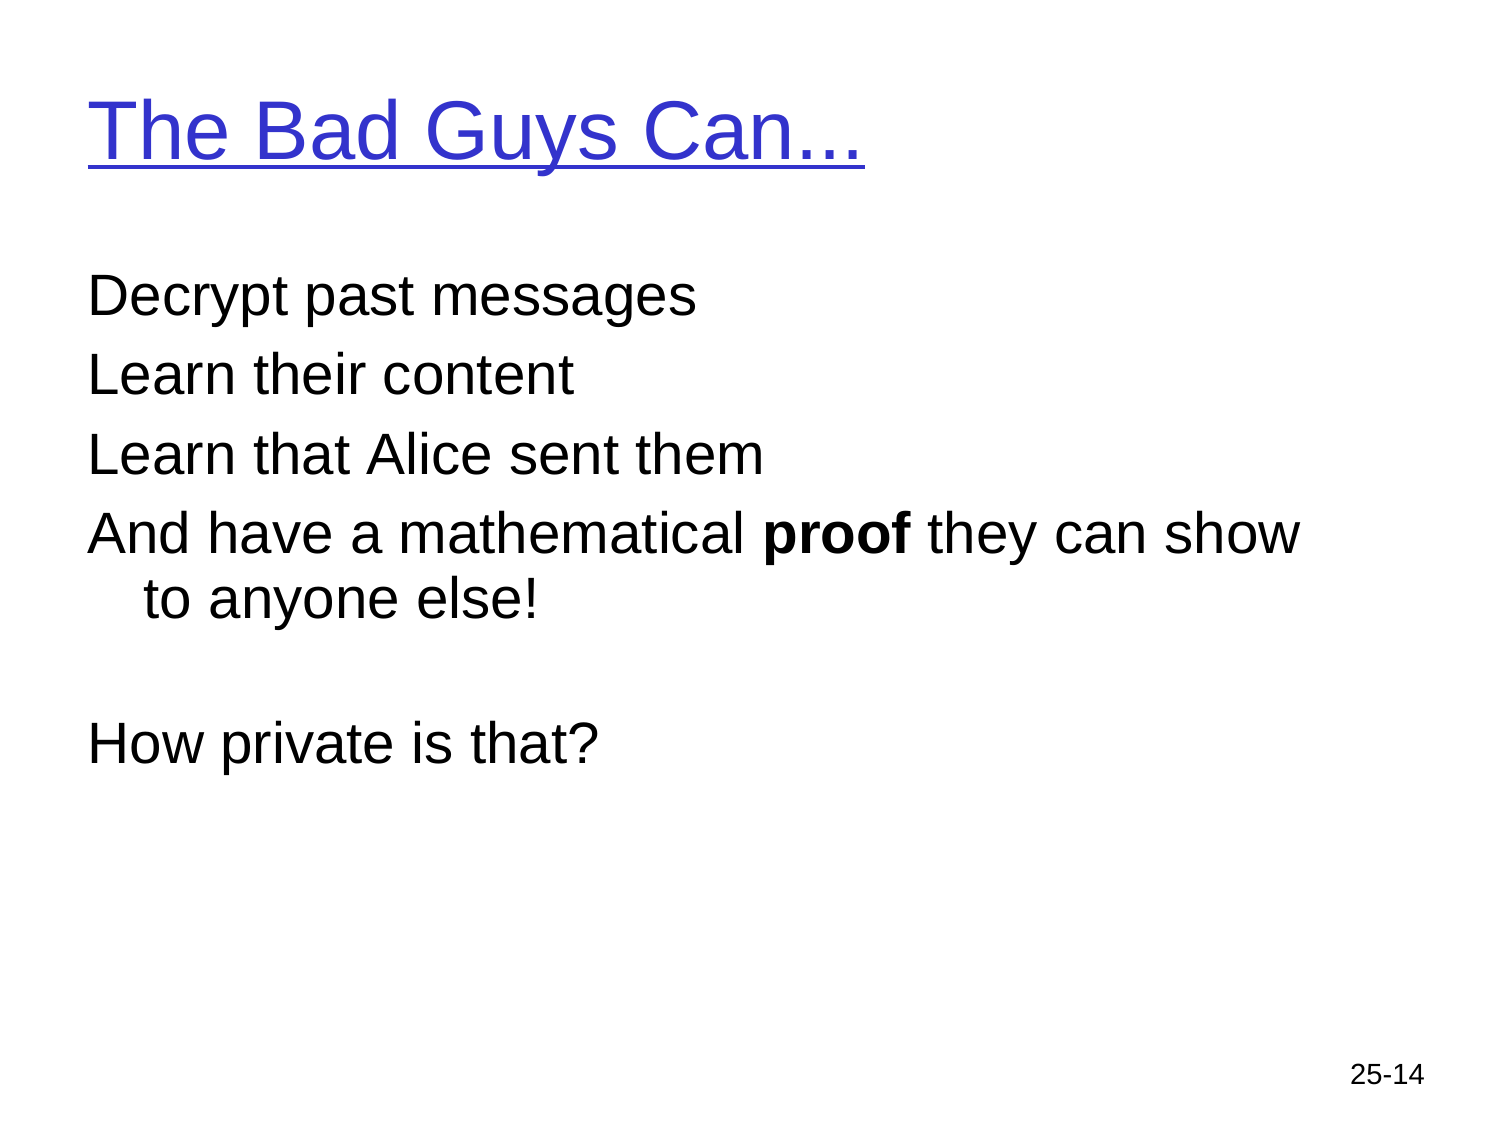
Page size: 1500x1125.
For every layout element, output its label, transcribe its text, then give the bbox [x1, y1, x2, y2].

list Decrypt past messages Learn their content Learn that Alice sent them And have a mathematical proof they can show to anyone else! How private is that? [87, 262, 1363, 1026]
title The Bad Guys Can... [87, 23, 1363, 239]
